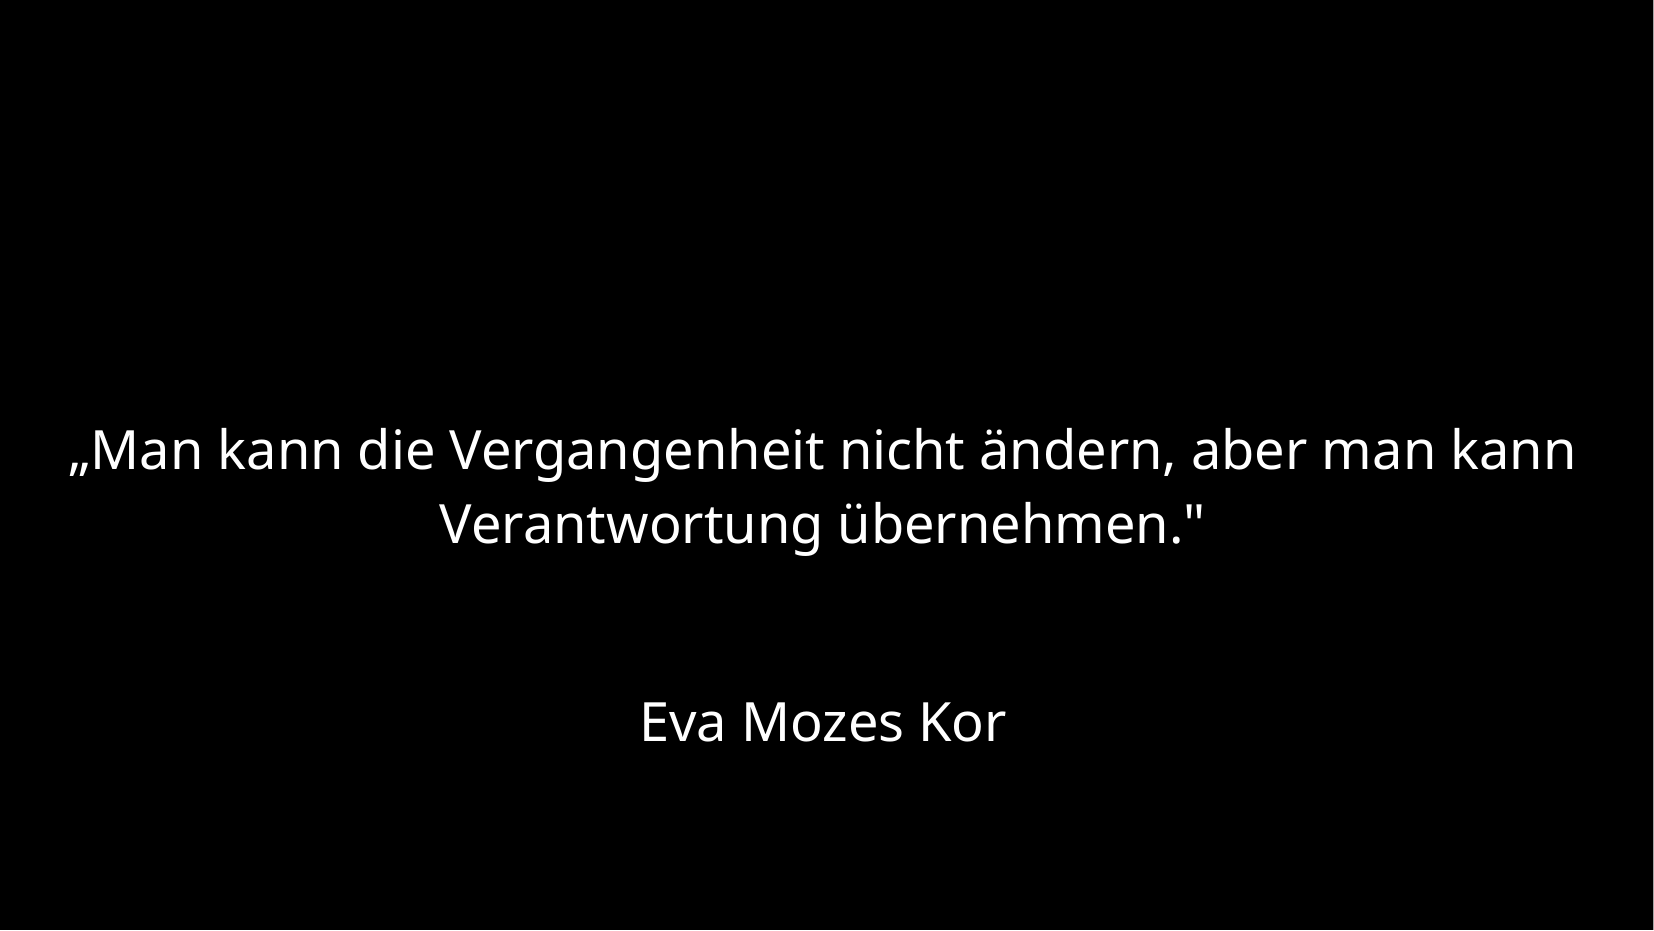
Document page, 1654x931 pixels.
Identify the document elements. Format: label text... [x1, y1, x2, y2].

text_box „Man kann die Vergangenheit nicht ändern, aber man kann Verantwortung übernehmen." Eva Mozes Kor [0, 206, 1654, 785]
